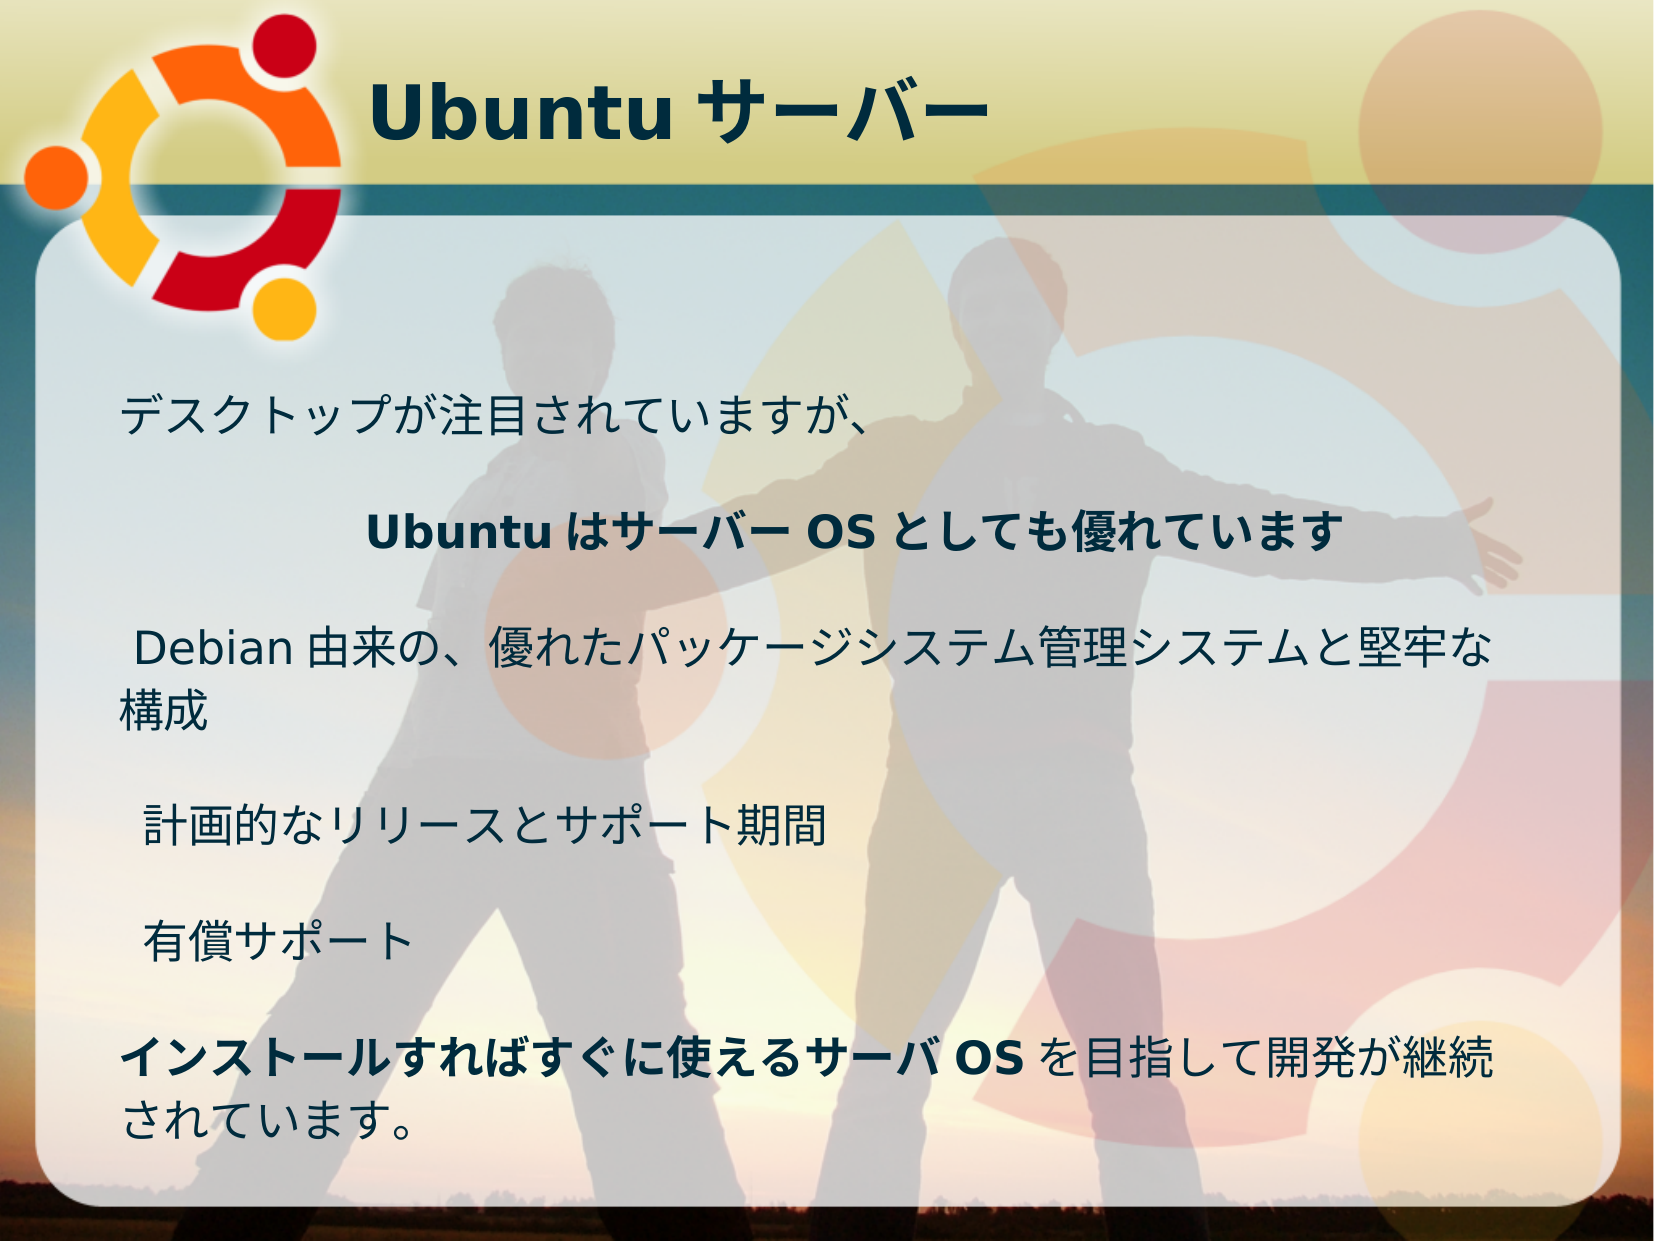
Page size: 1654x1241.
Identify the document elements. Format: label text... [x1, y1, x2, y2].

text_box Ubuntuサーバー [366, 59, 1625, 152]
text_box デスクトップが注目されていますが、 UbuntuはサーバーOSとしても優れています Debian由来の、優れたパッケージシステム管理システムと堅牢な構成 計画的なリリースとサポート期間 有償サポート インストールすればすぐに使えるサーバOSを目指して開発が継続されています。 [118, 383, 1536, 1101]
picture [0, 0, 1654, 1241]
